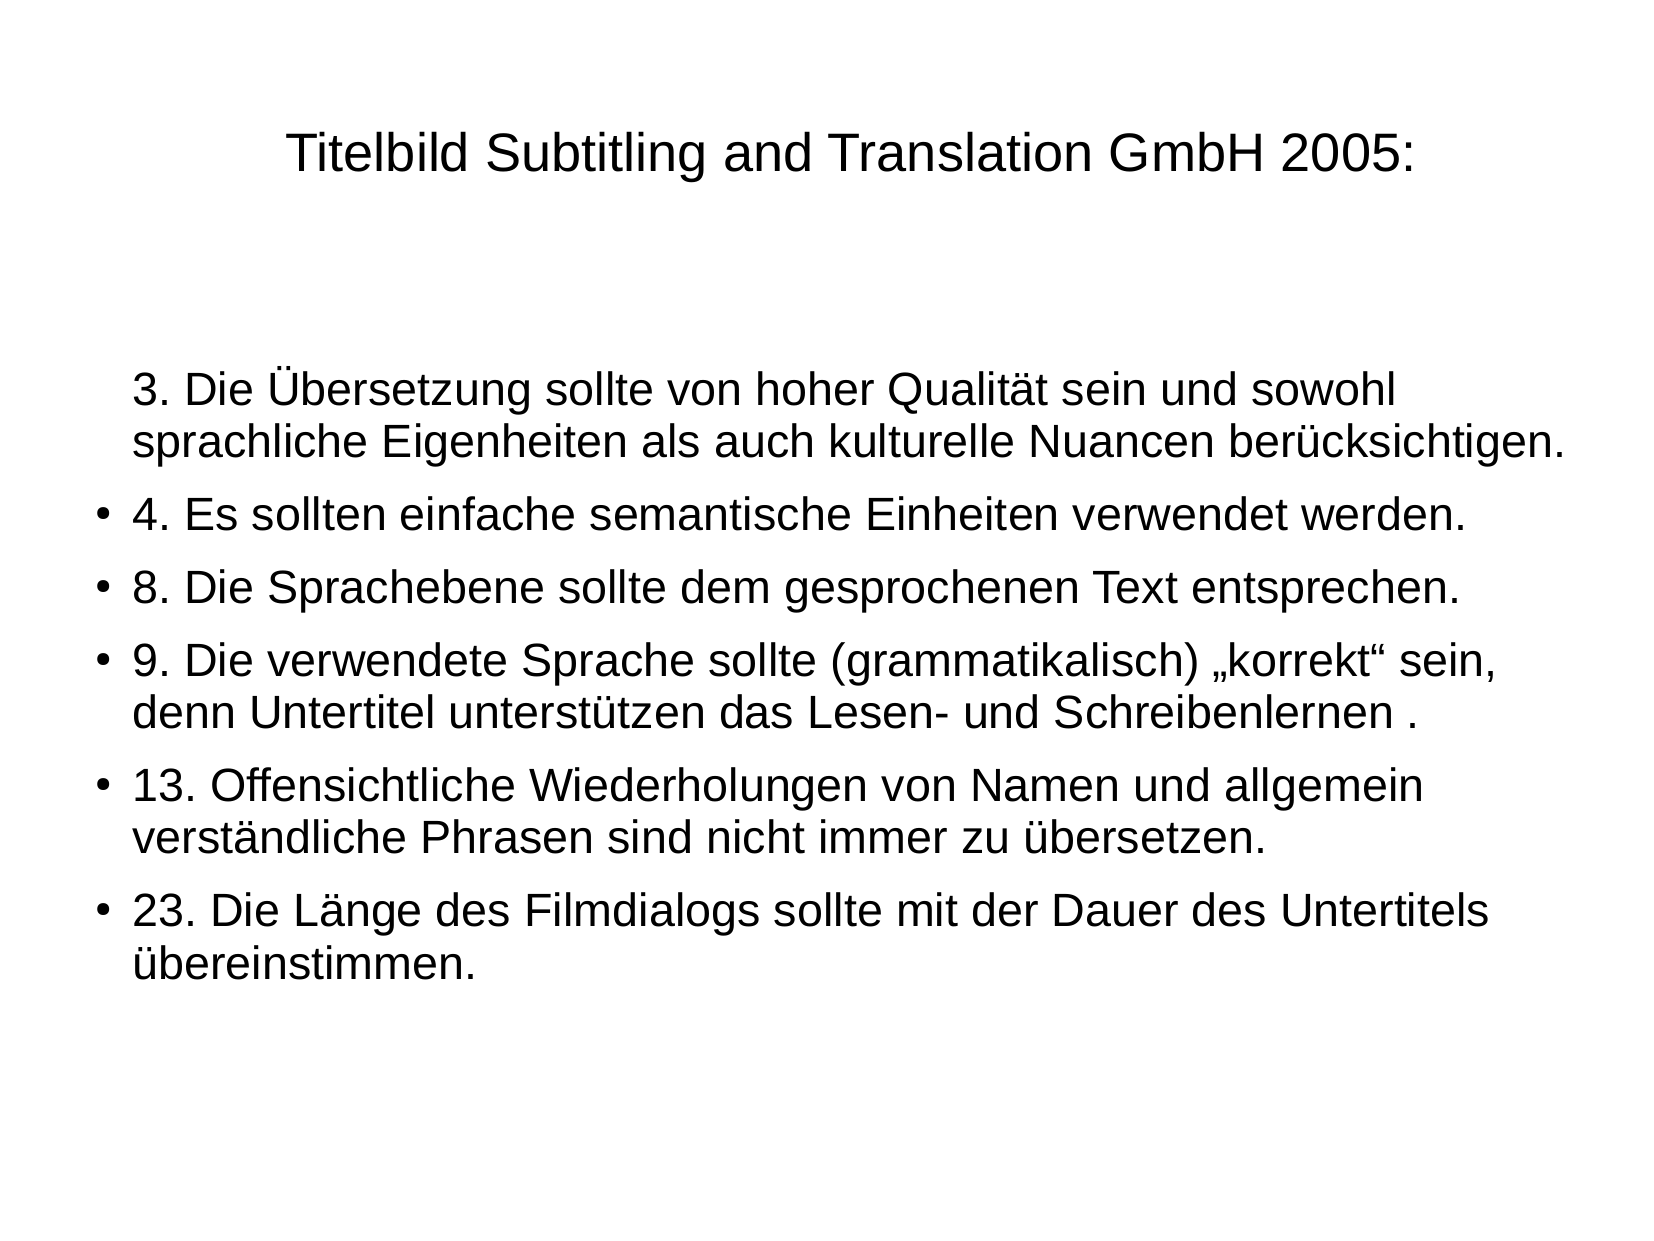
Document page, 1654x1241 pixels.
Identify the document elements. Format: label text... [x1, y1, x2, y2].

title Titelbild Subtitling and Translation GmbH 2005: [82, 49, 1571, 257]
list 3. Die Übersetzung sollte von hoher Qualität sein und sowohl sprachliche Eigenheiten als auch kulturelle Nuancen berücksichtigen. 4. Es sollten einfache semantische Einheiten verwendet werden. 8. Die Sprachebene sollte dem gesprochenen Text entsprechen. 9. Die verwendete Sprache sollte (grammatikalisch) „korrekt“ sein, denn Untertitel unterstützen das Lesen- und Schreibenlernen . 13. Offensichtliche Wiederholungen von Namen und allgemein verständliche Phrasen sind nicht immer zu übersetzen. 23. Die Länge des Filmdialogs sollte mit der Dauer des Untertitels übereinstimmen. [82, 290, 1571, 1010]
